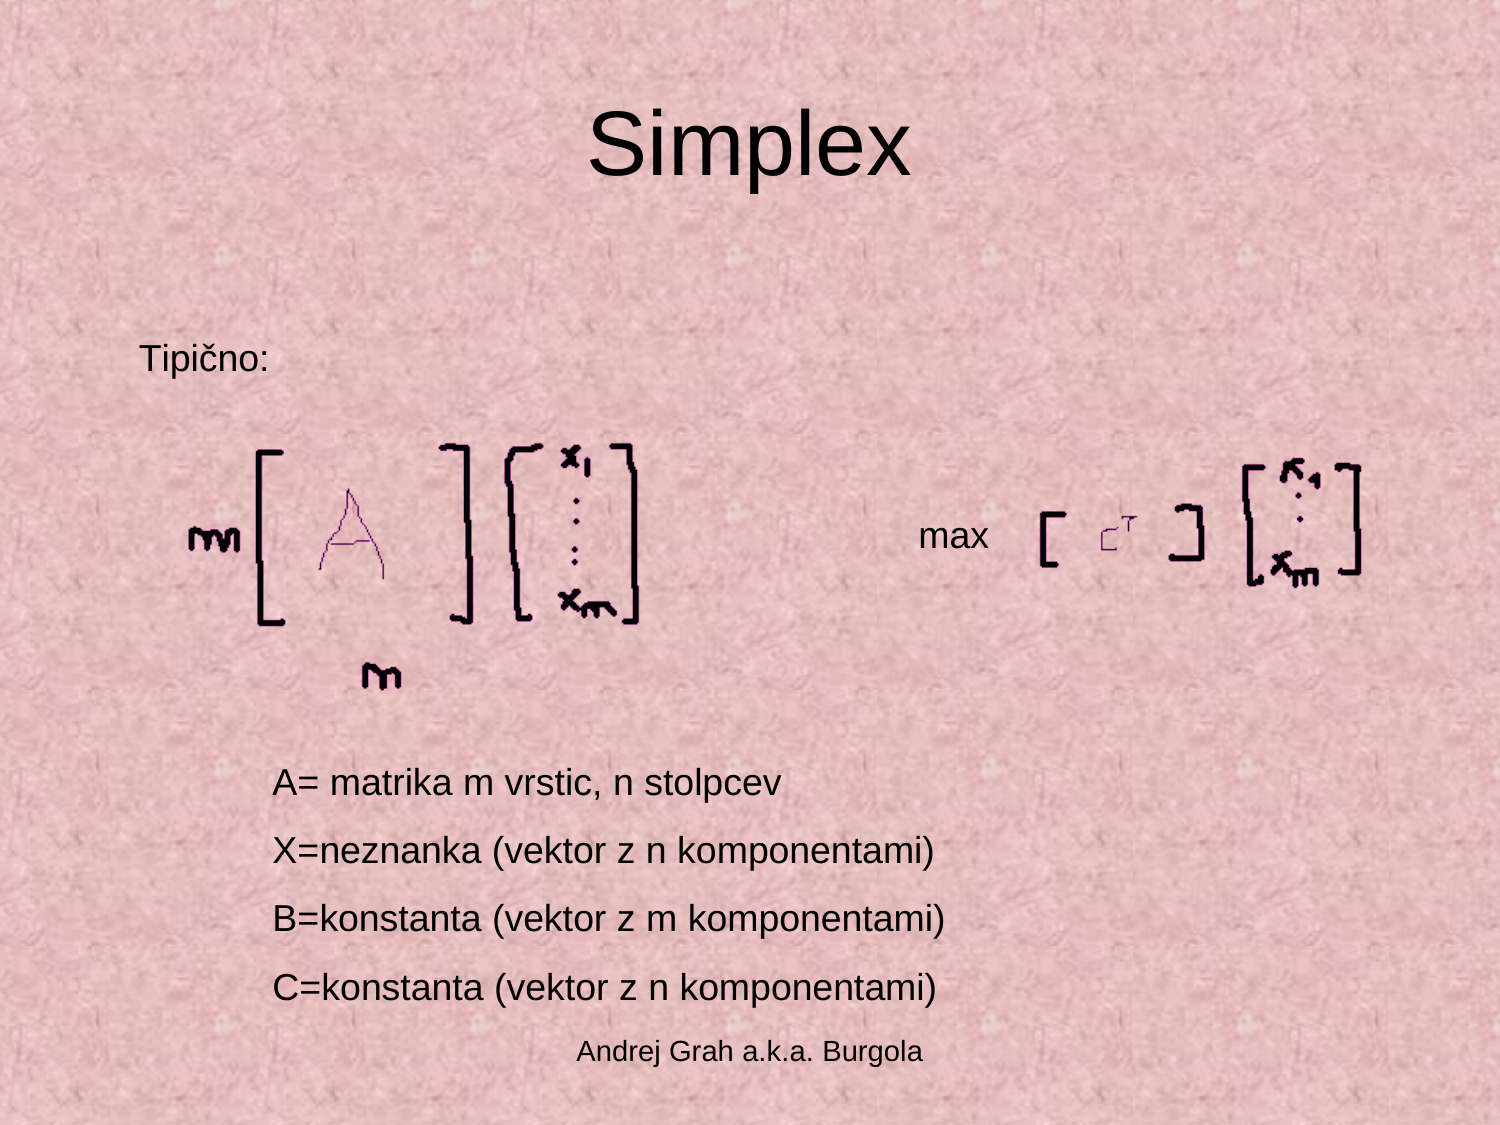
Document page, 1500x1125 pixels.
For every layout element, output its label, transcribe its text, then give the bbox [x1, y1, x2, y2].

text_box Tipično: [175, 353, 185, 369]
text_box A= matrika m vrstic, n stolpcev X=neznanka (vektor z n komponentami) B=konstanta (vektor z m komponentami) C=konstanta (vektor z n komponentami) [257, 749, 1251, 1016]
text_box Tipično: [123, 326, 1341, 387]
text_box Andrej Grah a.k.a. Burgola [512, 1024, 988, 1103]
title Simplex [75, 45, 1426, 233]
picture [0, 0, 1500, 1125]
text_box max [903, 503, 1082, 564]
